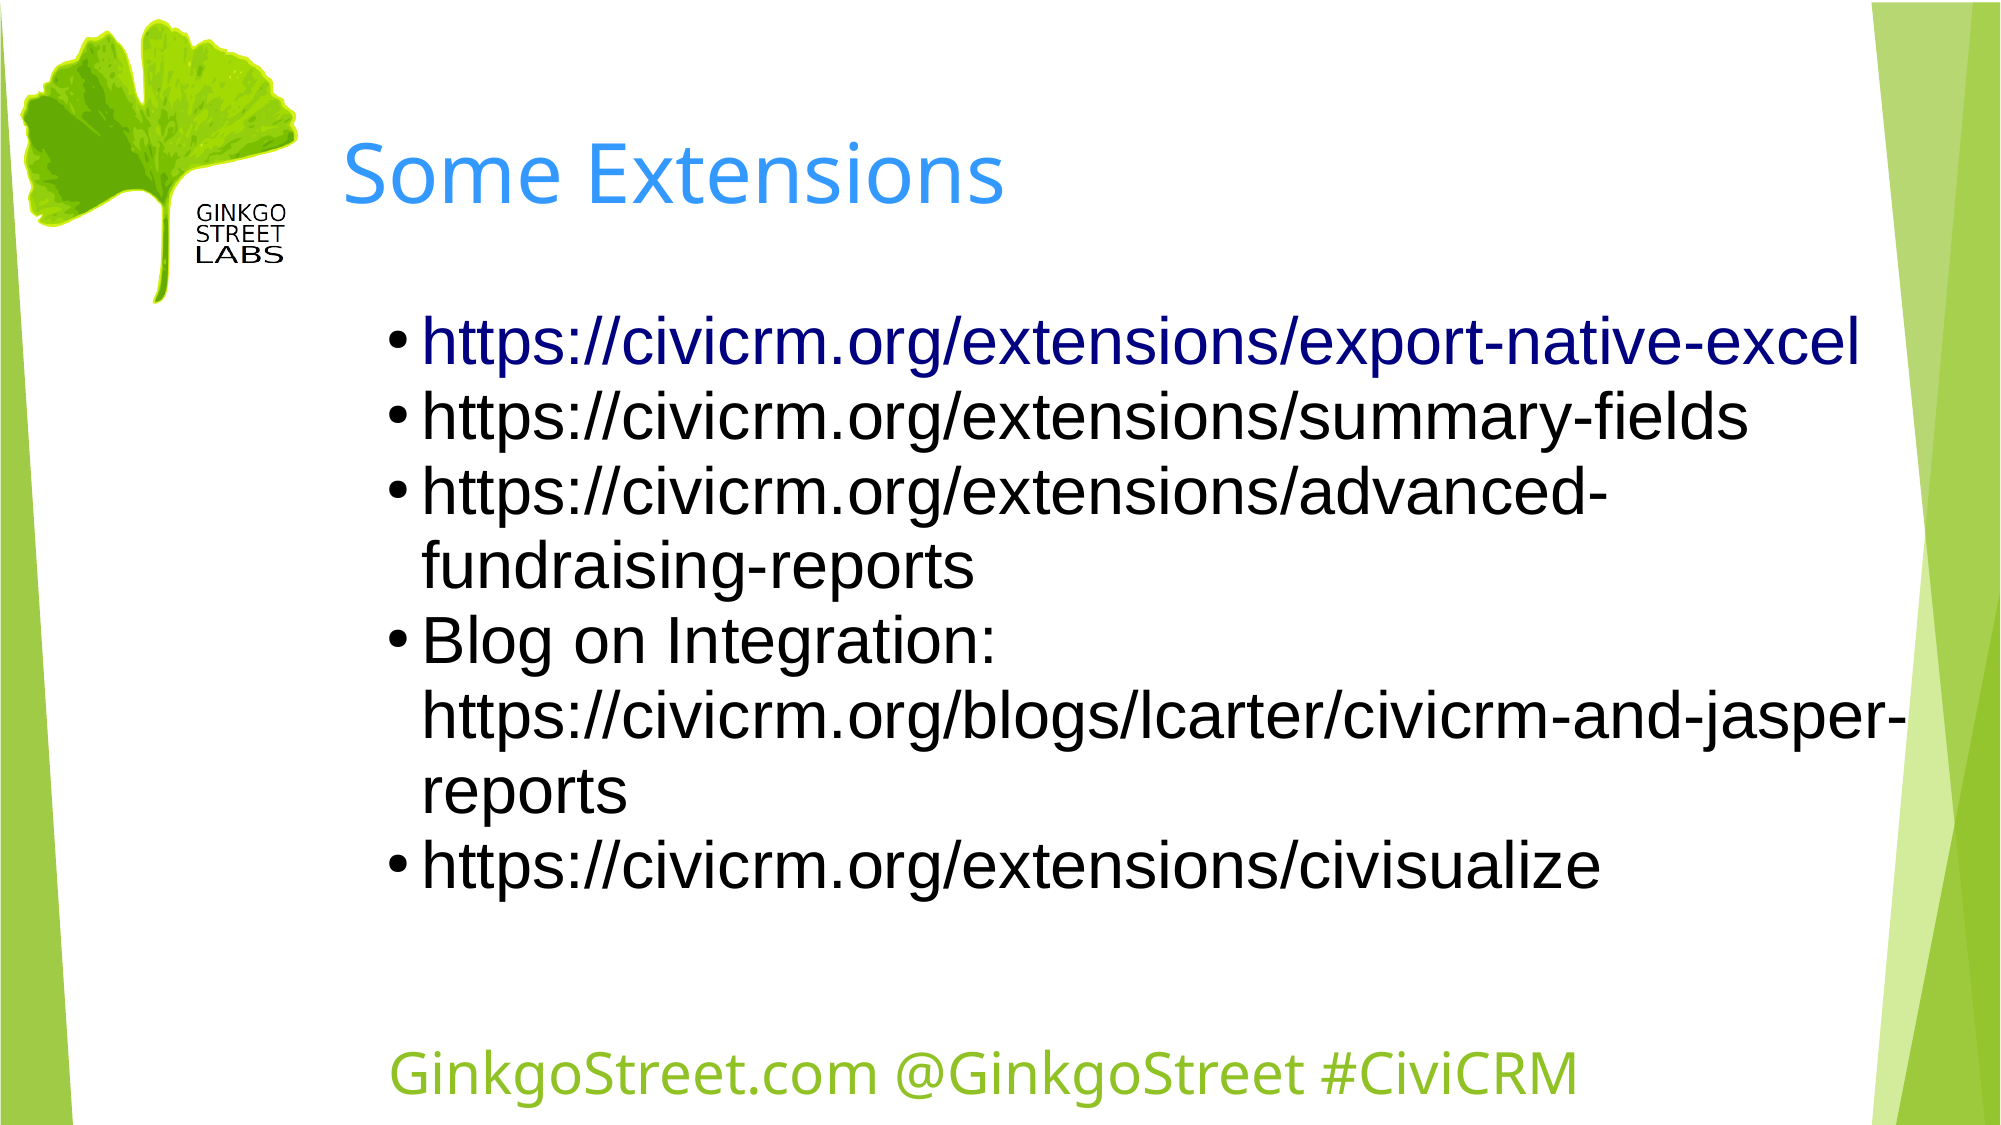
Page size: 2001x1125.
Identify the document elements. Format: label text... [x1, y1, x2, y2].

picture [20, 19, 298, 304]
subtitle https://civicrm.org/extensions/export-native-excel https://civicrm.org/extensions/summary-fields https://civicrm.org/extensions/advanced-fundraising-reports Blog on Integration: https://civicrm.org/blogs/lcarter/civicrm-and-jasper-reports https://civicrm.org/extensions/civisualize [386, 285, 1921, 922]
title Some Extensions [342, 62, 1861, 280]
